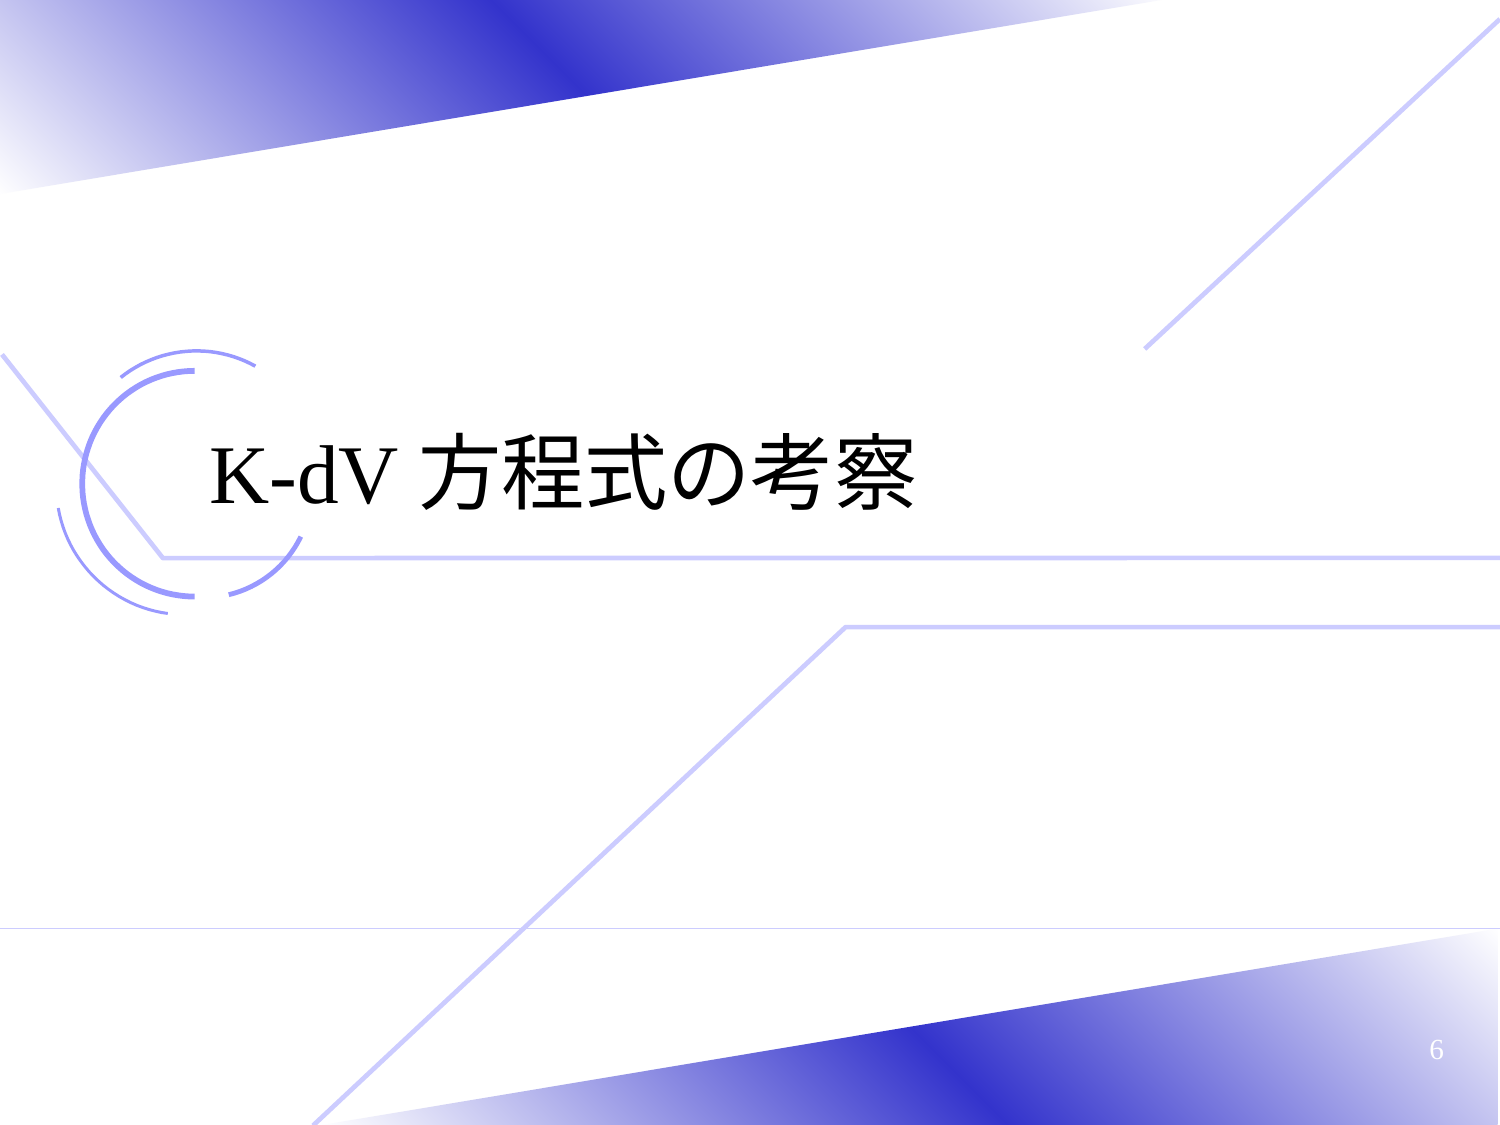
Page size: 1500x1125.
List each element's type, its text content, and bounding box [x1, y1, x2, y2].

title K-dV 方程式の考察 [194, 341, 1388, 599]
